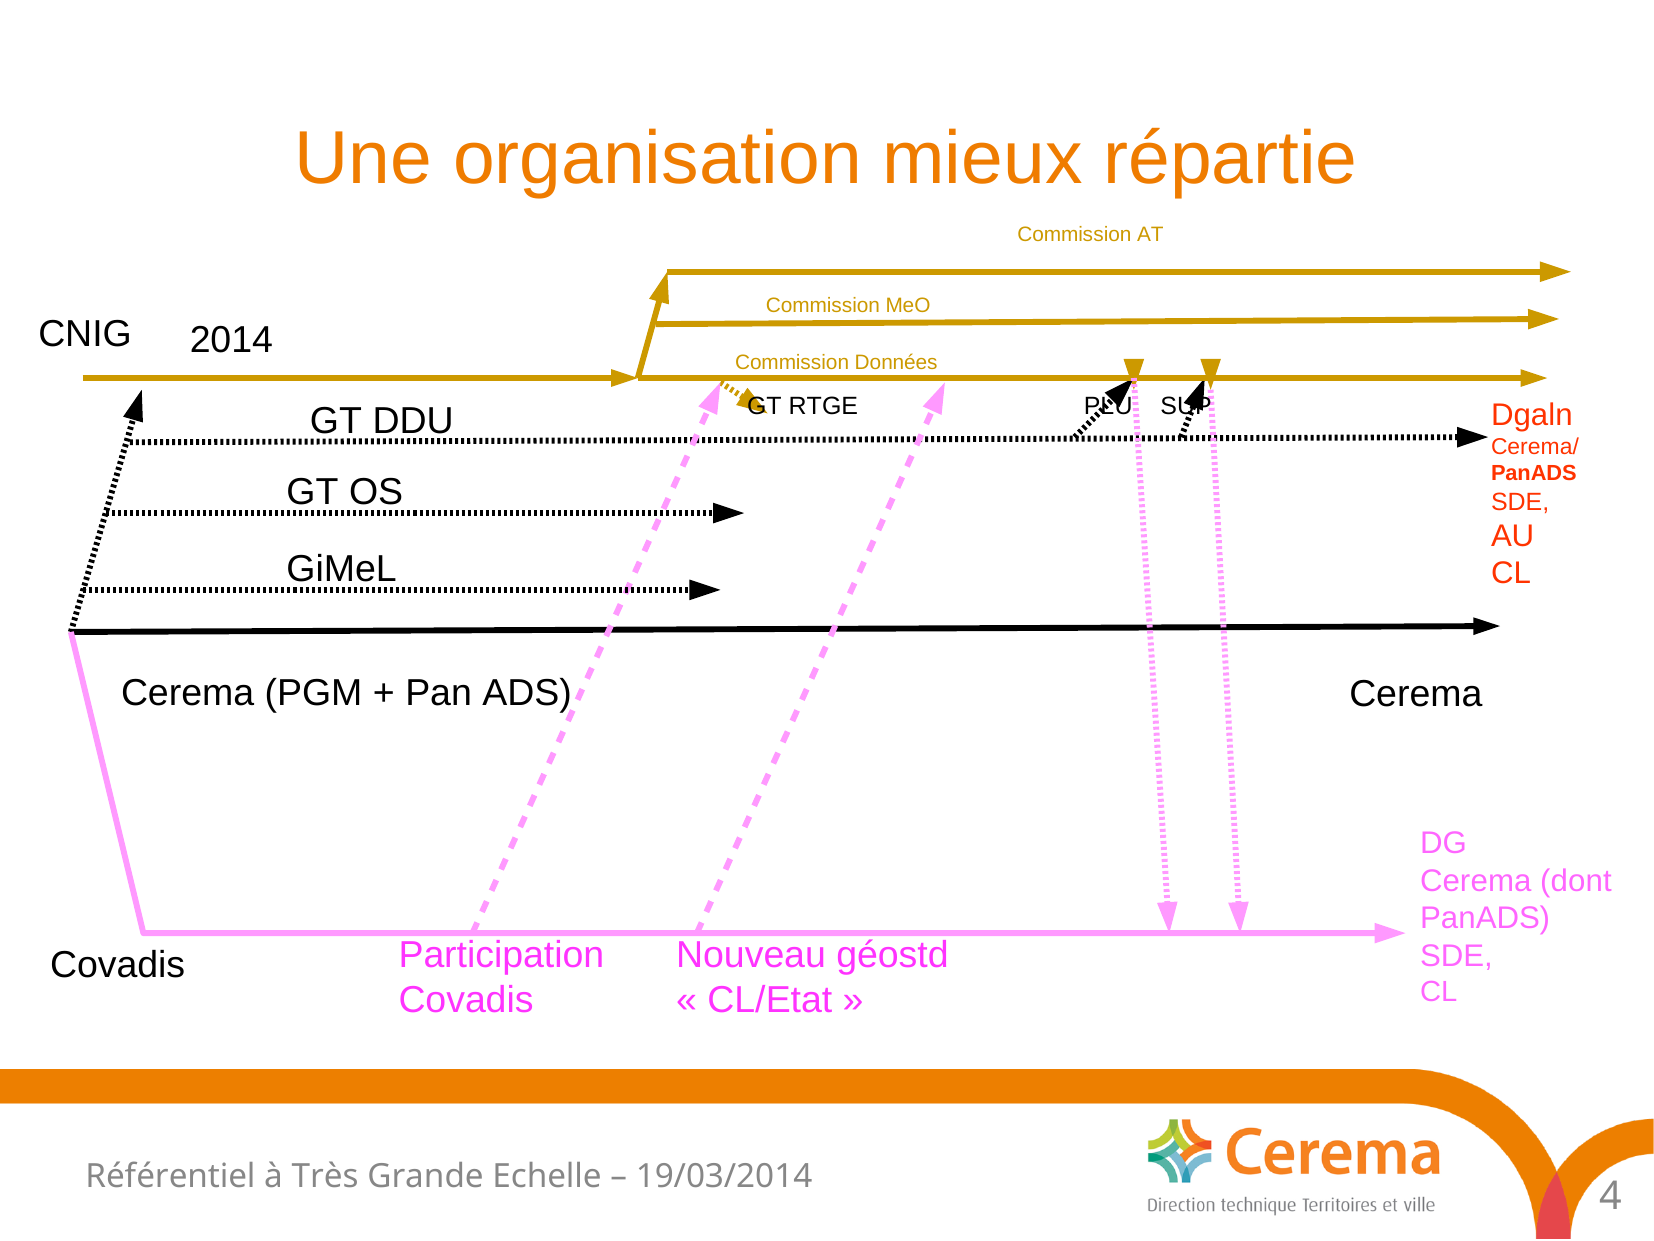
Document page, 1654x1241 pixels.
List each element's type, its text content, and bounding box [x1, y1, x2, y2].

text_box Covadis [35, 933, 201, 993]
text_box CNIG [23, 301, 154, 362]
text_box Cerema (PGM + Pan ADS) [106, 660, 591, 721]
text_box Commission AT [938, 213, 1235, 255]
text_box PLU SUP [1068, 382, 1241, 428]
text_box Cerema [1334, 661, 1501, 722]
text_box GiMeL [271, 536, 461, 597]
title Une organisation mieux répartie [82, 49, 1571, 257]
text_box GT OS [271, 459, 461, 520]
text_box Commission MeO [696, 284, 993, 345]
text_box GT RTGE [732, 402, 875, 428]
text_box 2014 [141, 307, 308, 367]
text_box Commission Données [685, 341, 981, 402]
text_box GT DDU [295, 389, 485, 449]
picture [0, 1069, 1654, 1239]
text_box Participation Covadis [383, 922, 650, 1028]
text_box Nouveau géostd « CL/Etat » [661, 922, 1028, 1028]
text_box Dgaln Cerema/PanADS SDE, AU CL [1476, 386, 1642, 598]
text_box DG Cerema (dont PanADS) SDE, CL [1405, 815, 1642, 1015]
